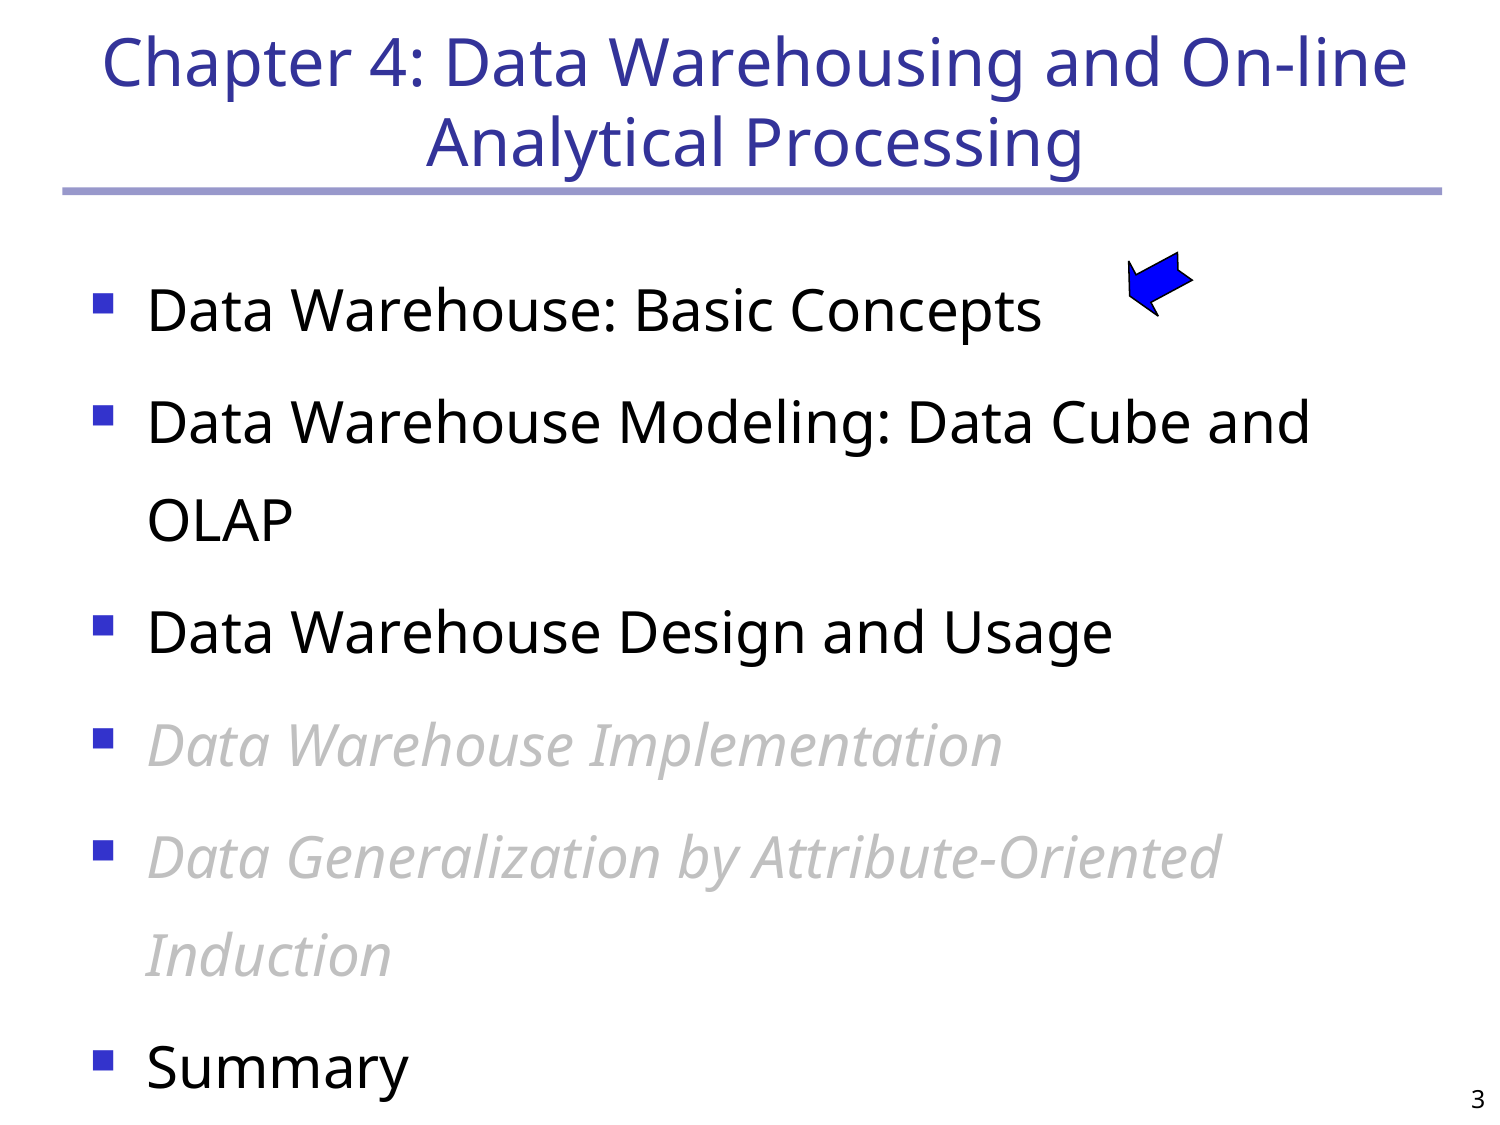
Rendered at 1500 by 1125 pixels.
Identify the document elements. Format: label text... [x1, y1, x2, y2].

list Data Warehouse: Basic Concepts Data Warehouse Modeling: Data Cube and OLAP Data Warehouse Design and Usage Data Warehouse Implementation Data Generalization by Attribute-Oriented Induction Summary [74, 237, 1450, 1110]
title Chapter 4: Data Warehousing and On-line Analytical Processing [0, 12, 1500, 188]
text_box [1128, 252, 1193, 317]
text_box <number> [1187, 1050, 1500, 1125]
